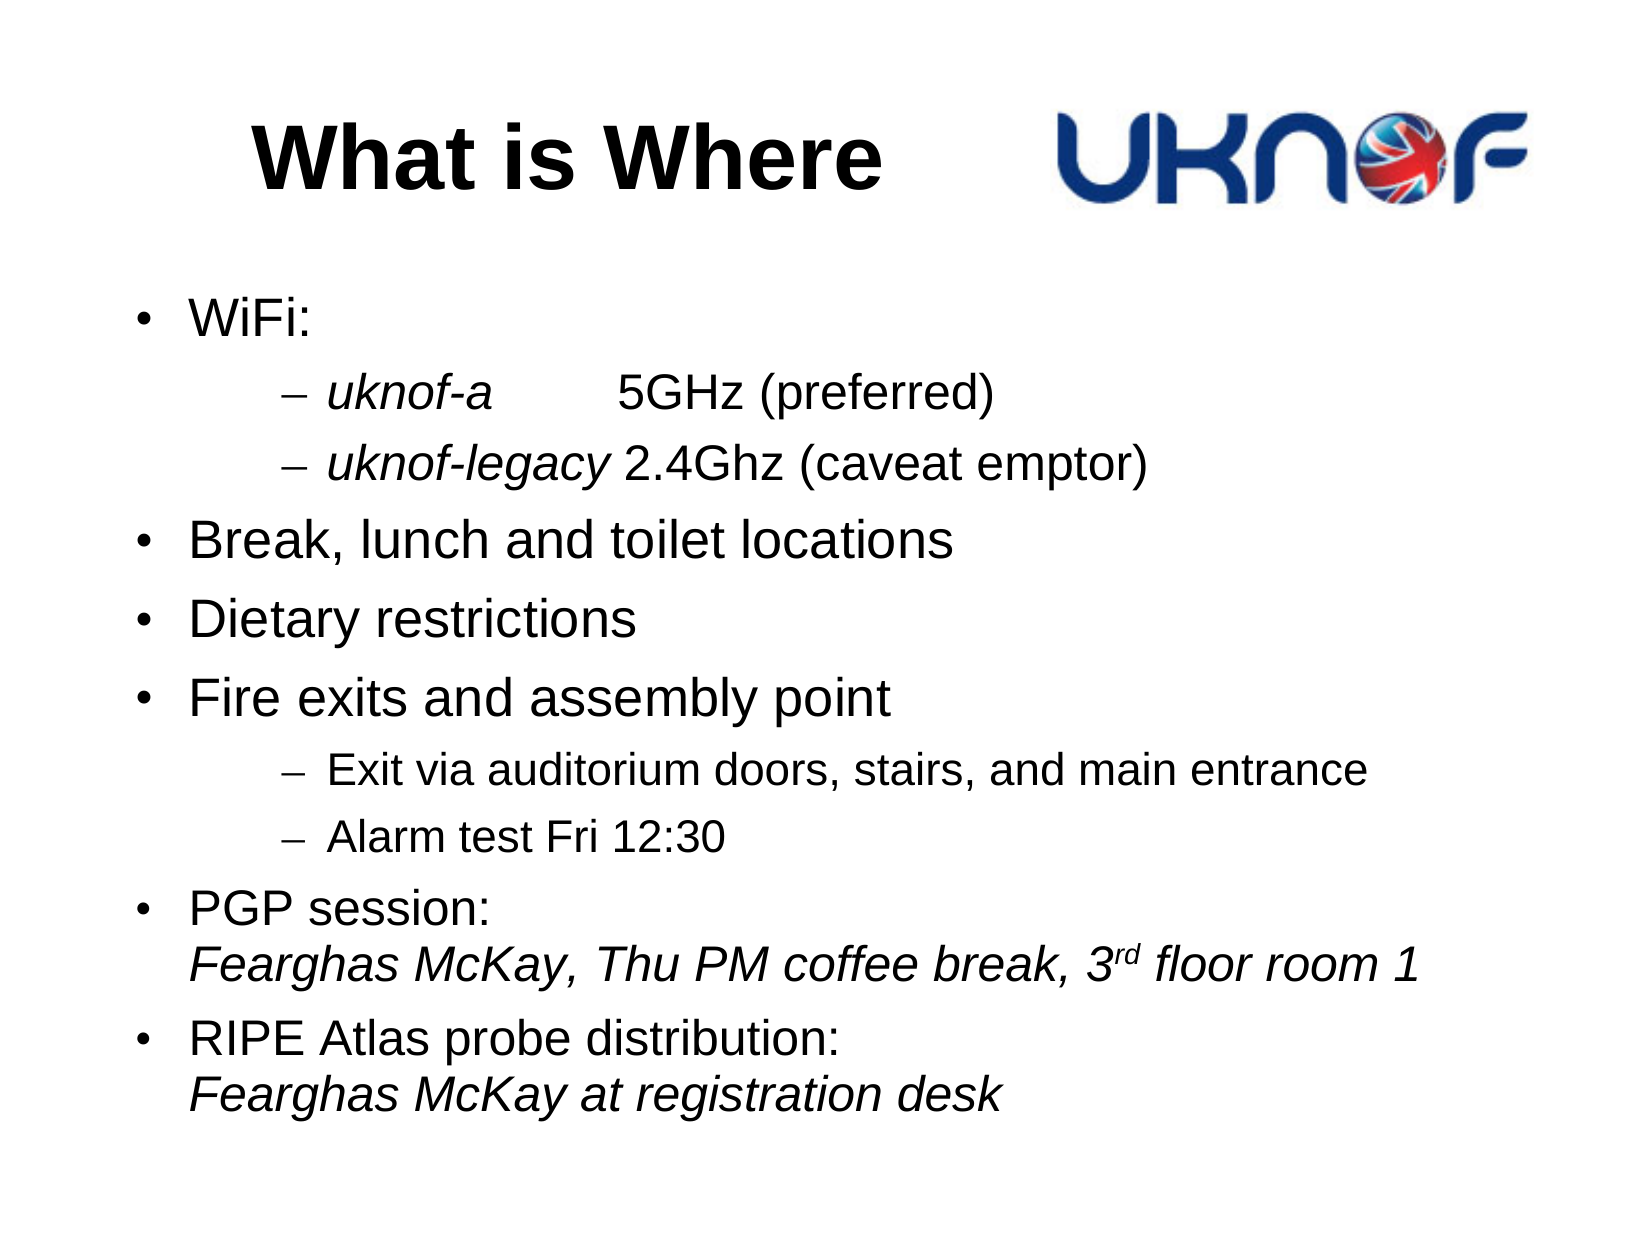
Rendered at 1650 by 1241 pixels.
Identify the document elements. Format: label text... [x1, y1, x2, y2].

title What is Where [123, 37, 1013, 279]
list WiFi: uknof-a 5GHz (preferred) uknof-legacy 2.4Ghz (caveat emptor) Break, lunch and toilet locations Dietary restrictions Fire exits and assembly point Exit via auditorium doors, stairs, and main entrance Alarm test Fri 12:30 PGP session: Fearghas McKay, Thu PM coffee break, 3rd floor room 1 RIPE Atlas probe distribution: Fearghas McKay at registration desk [75, 287, 1576, 1124]
picture [1050, 93, 1536, 225]
